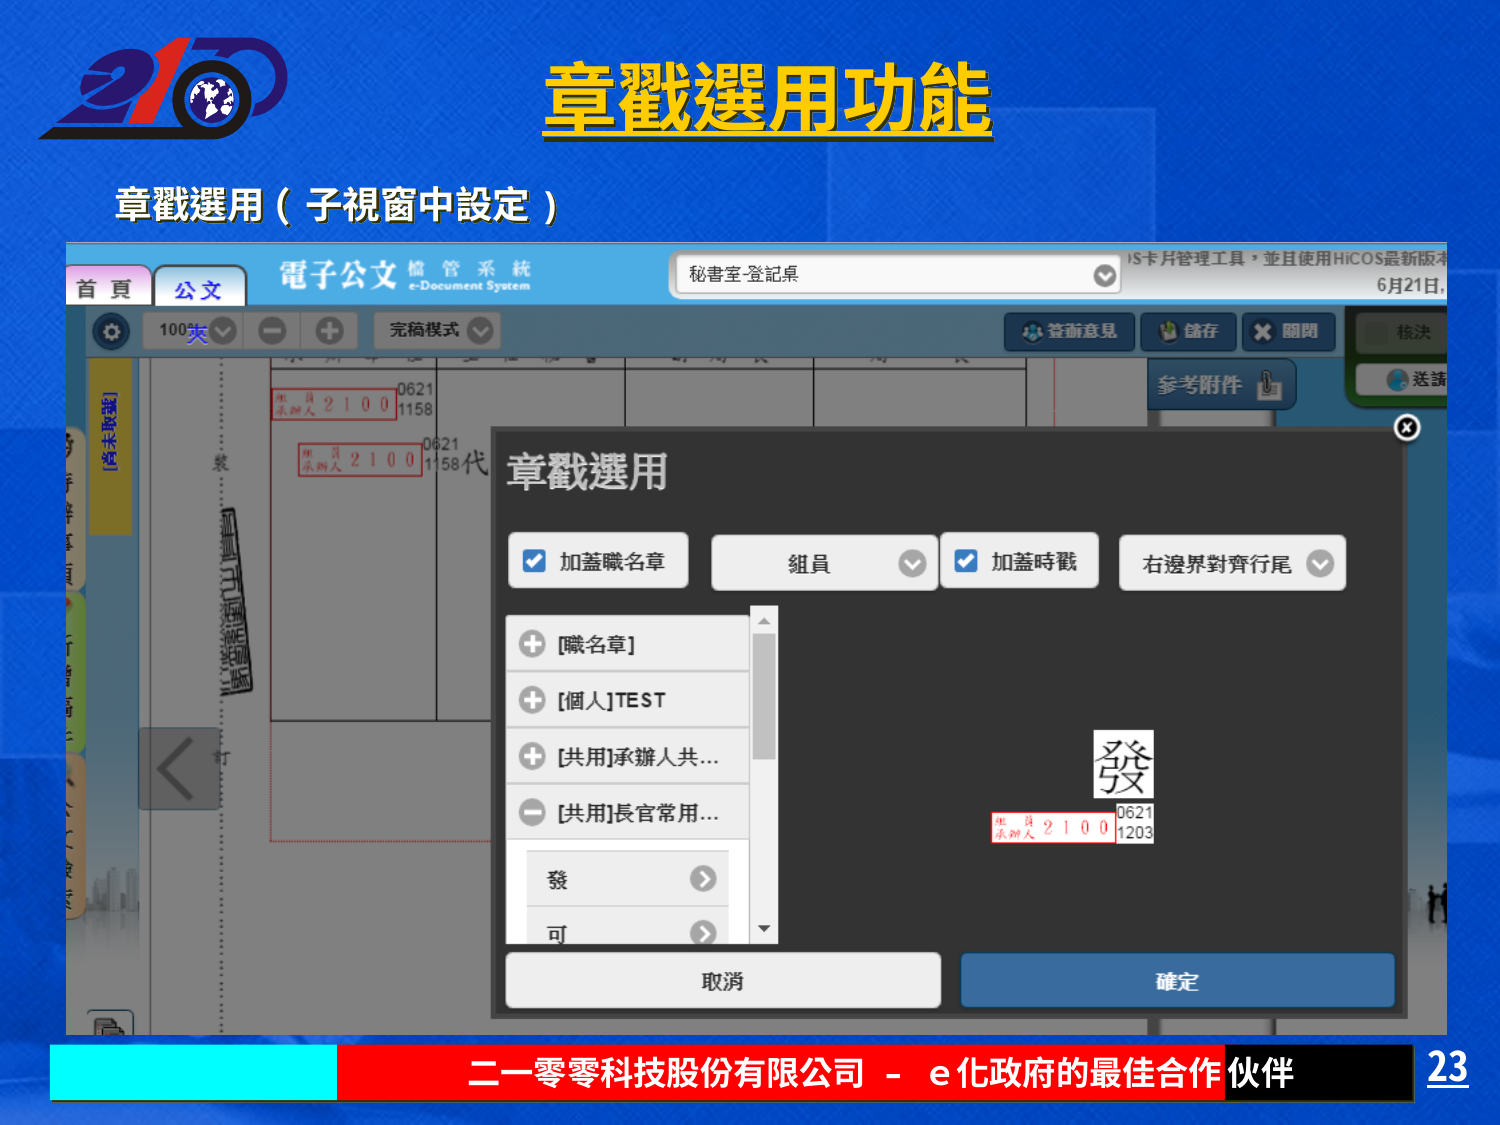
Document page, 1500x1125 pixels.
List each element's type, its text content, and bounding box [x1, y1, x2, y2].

picture [0, 0, 1500, 1125]
text_box 章戳選用(子視窗中設定) [100, 172, 1457, 234]
text_box 章戳選用功能 [527, 42, 1008, 149]
